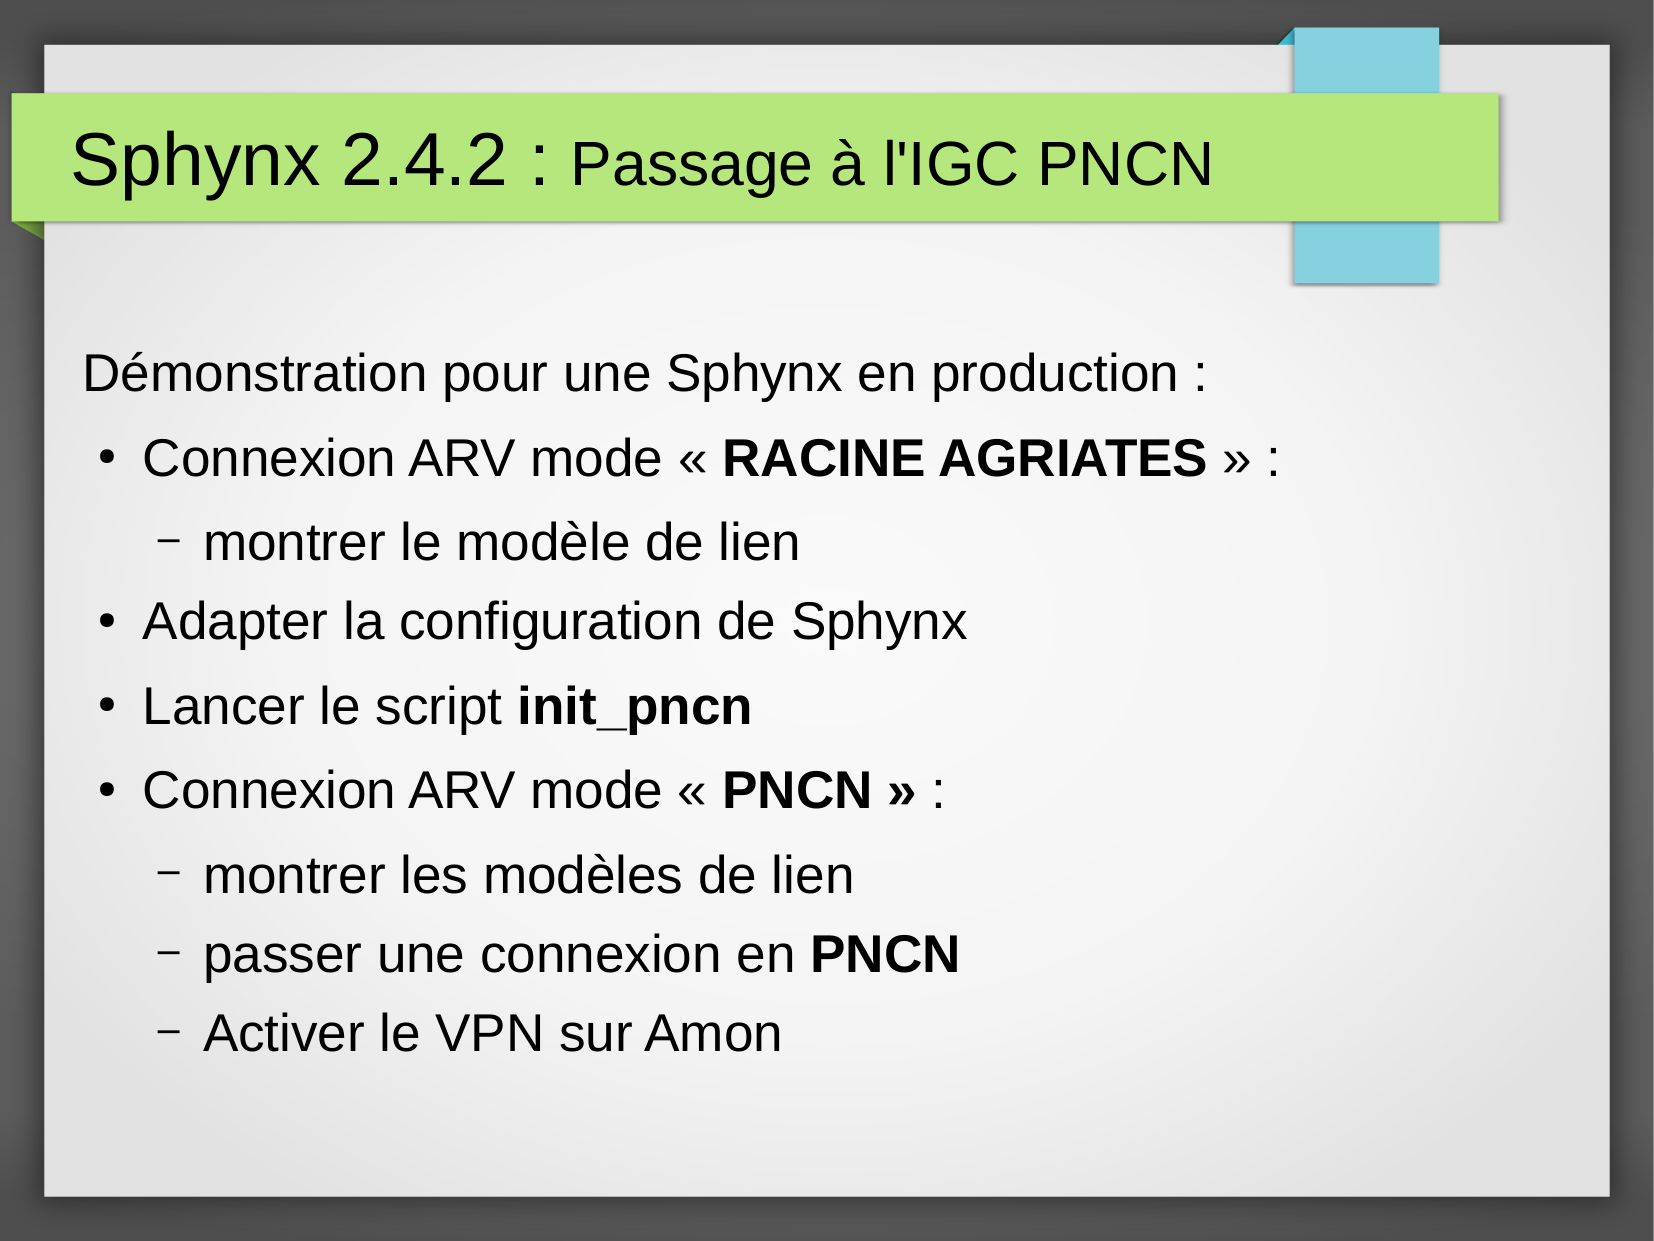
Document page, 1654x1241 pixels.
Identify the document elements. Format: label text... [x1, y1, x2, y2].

picture [0, 0, 1654, 1241]
title Sphynx 2.4.2 : Passage à l'IGC PNCN [70, 106, 1229, 213]
list Démonstration pour une Sphynx en production : Connexion ARV mode « RACINE AGRIATES » : montrer le modèle de lien Adapter la configuration de Sphynx Lancer le script init_pncn Connexion ARV mode « PNCN » : montrer les modèles de lien passer une connexion en PNCN Activer le VPN sur Amon [82, 343, 1538, 1063]
